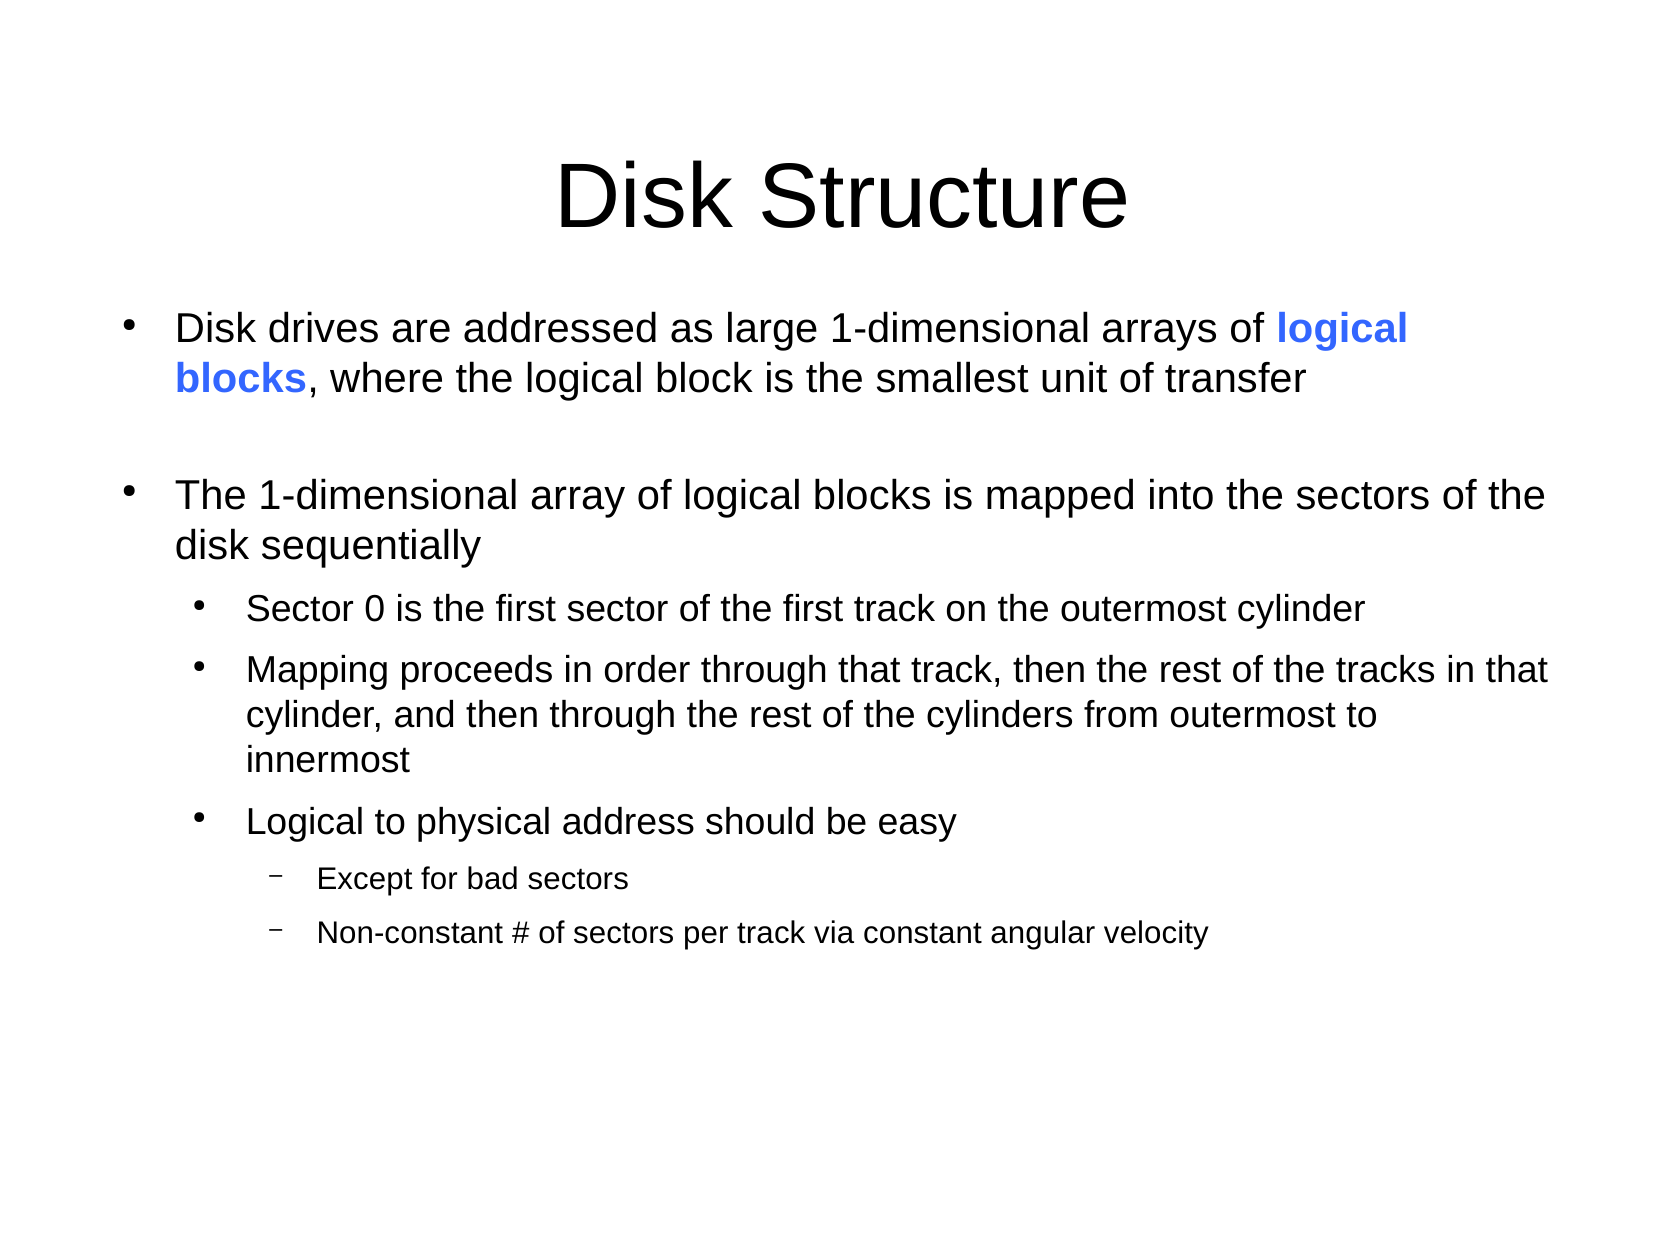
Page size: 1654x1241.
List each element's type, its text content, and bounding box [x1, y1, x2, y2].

title Disk Structure [82, 49, 1571, 257]
list Disk drives are addressed as large 1-dimensional arrays of logical blocks, where the logical block is the smallest unit of transfer The 1-dimensional array of logical blocks is mapped into the sectors of the disk sequentially Sector 0 is the first sector of the first track on the outermost cylinder Mapping proceeds in order through that track, then the rest of the tracks in that cylinder, and then through the rest of the cylinders from outermost to innermost Logical to physical address should be easy Except for bad sectors Non-constant # of sectors per track via constant angular velocity [82, 290, 1571, 1056]
